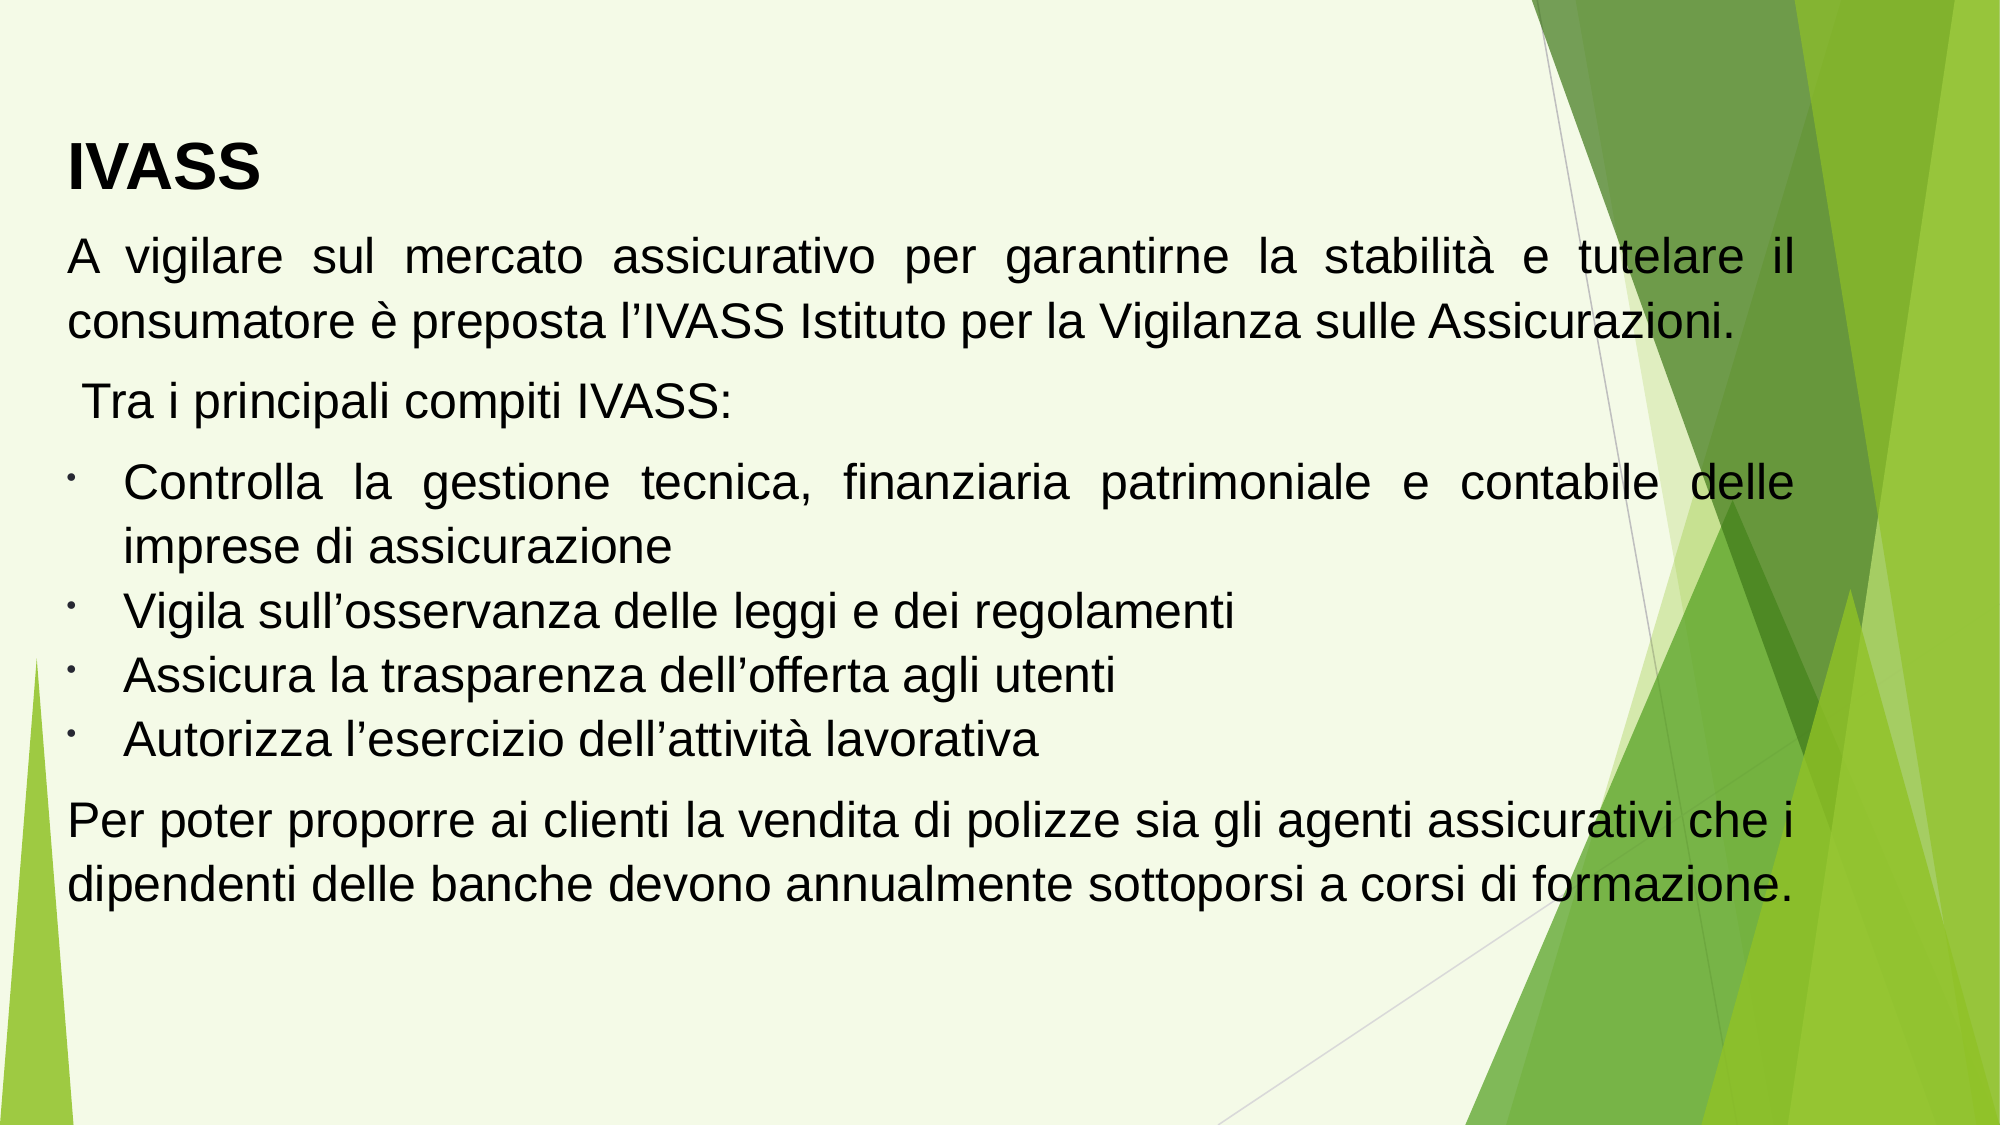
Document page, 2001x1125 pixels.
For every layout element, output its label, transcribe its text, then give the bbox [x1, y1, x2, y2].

text_box IVASS A vigilare sul mercato assicurativo per garantirne la stabilità e tutelare il consumatore è preposta l’IVASS Istituto per la Vigilanza sulle Assicurazioni. Tra i principali compiti IVASS: Controlla la gestione tecnica, finanziaria patrimoniale e contabile delle imprese di assicurazione Vigila sull’osservanza delle leggi e dei regolamenti Assicura la trasparenza dell’offerta agli utenti Autorizza l’esercizio dell’attività lavorativa Per poter proporre ai clienti la vendita di polizze sia gli agenti assicurativi che i dipendenti delle banche devono annualmente sottoporsi a corsi di formazione. [52, 110, 1811, 1000]
